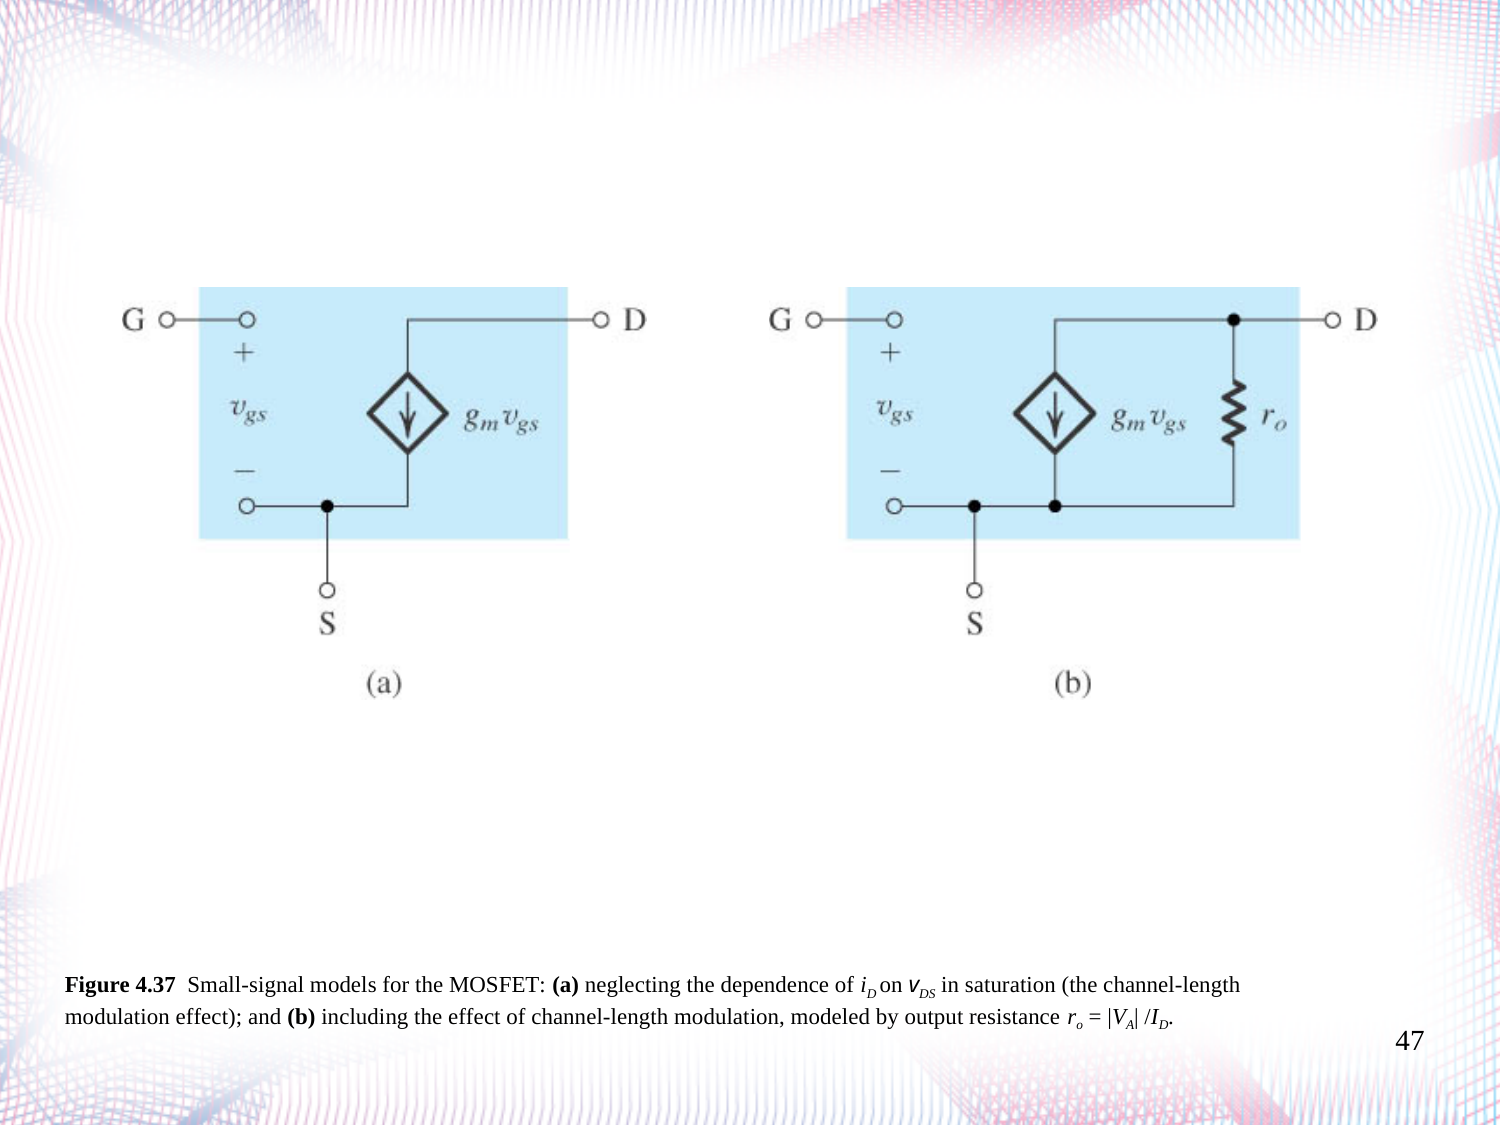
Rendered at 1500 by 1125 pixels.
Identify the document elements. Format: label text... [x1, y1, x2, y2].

text_box Figure 4.37 Small-signal models for the MOSFET: (a) neglecting the dependence of iD on vDS in saturation (the channel-length modulation effect); and (b) including the effect of channel-length modulation, modeled by output resistance ro = |VA| /ID. [49, 962, 1276, 1041]
picture [0, 0, 1500, 1125]
